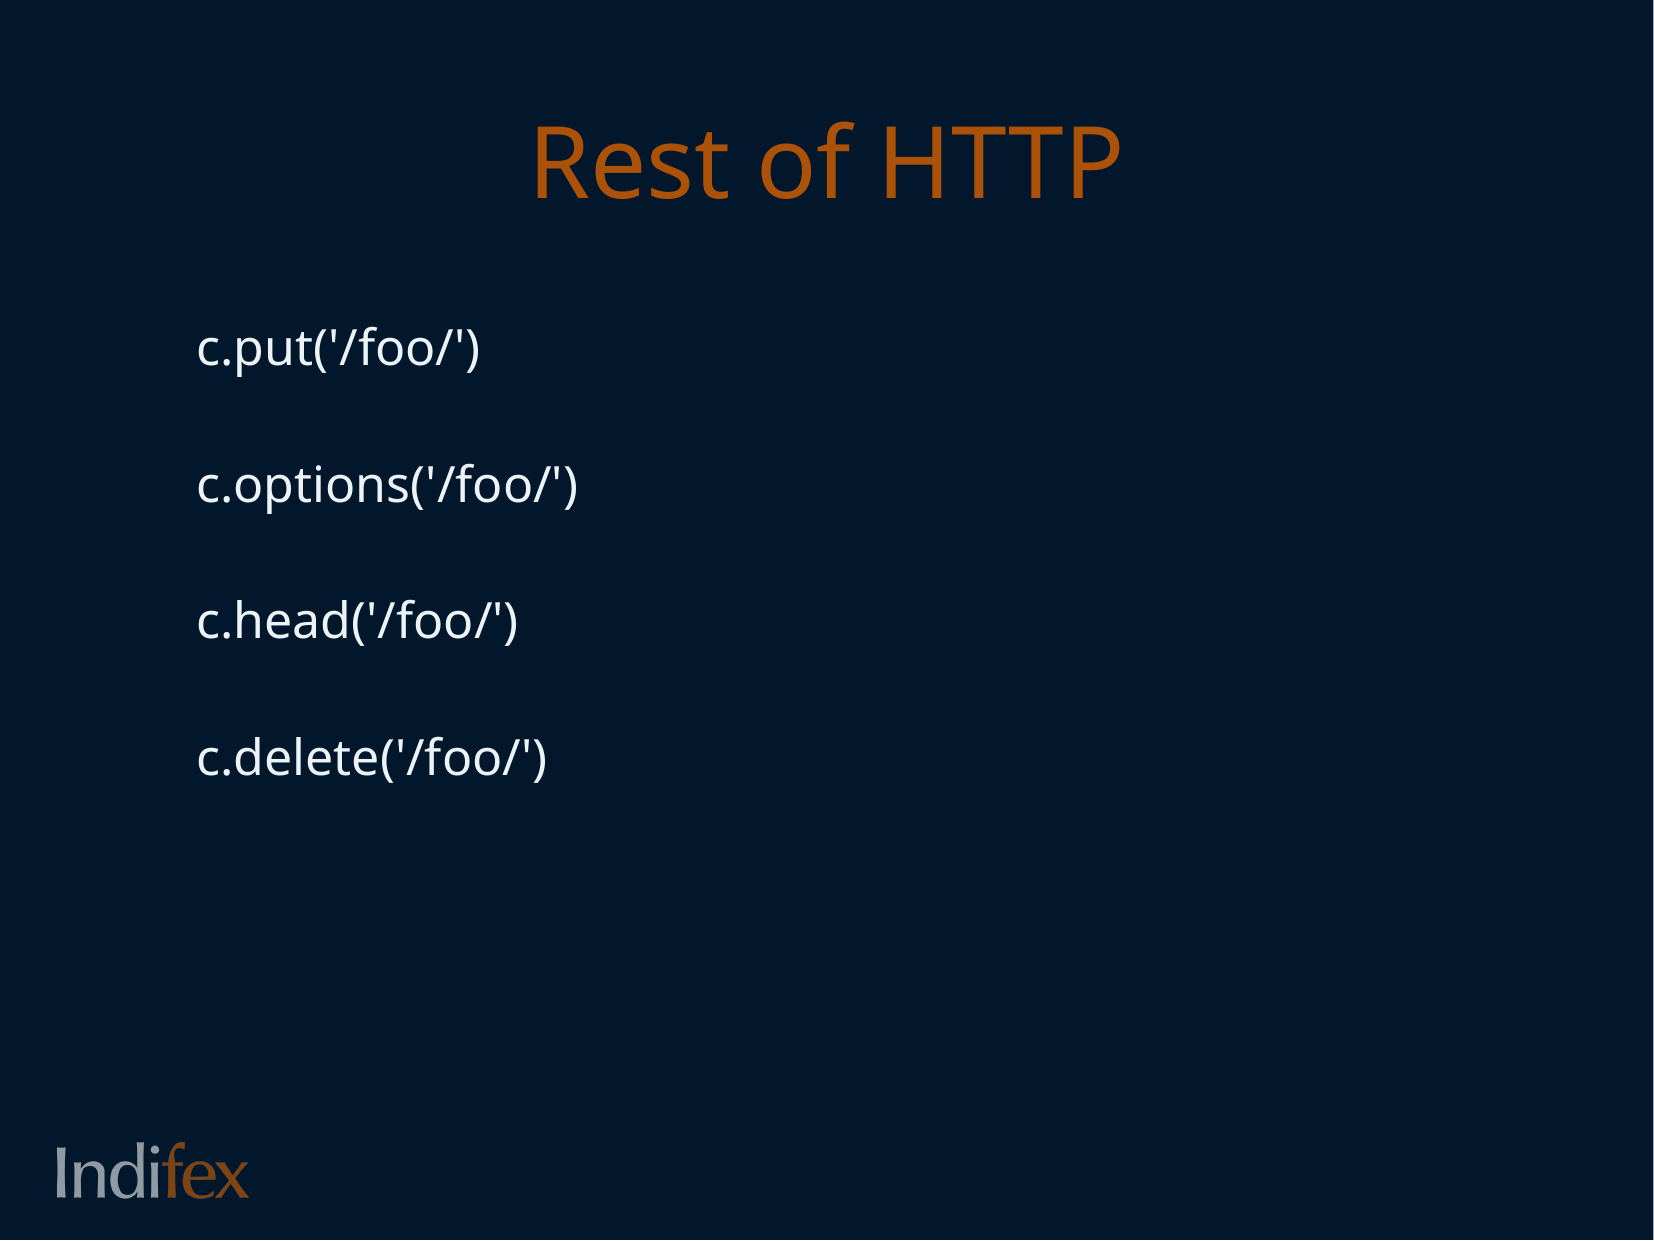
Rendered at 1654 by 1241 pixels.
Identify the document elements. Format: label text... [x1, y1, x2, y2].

text_box c.put('/foo/') c.options('/foo/') c.head('/foo/') c.delete('/foo/') [181, 304, 1324, 733]
picture [56, 1142, 249, 1241]
title Rest of HTTP [82, 49, 1571, 257]
